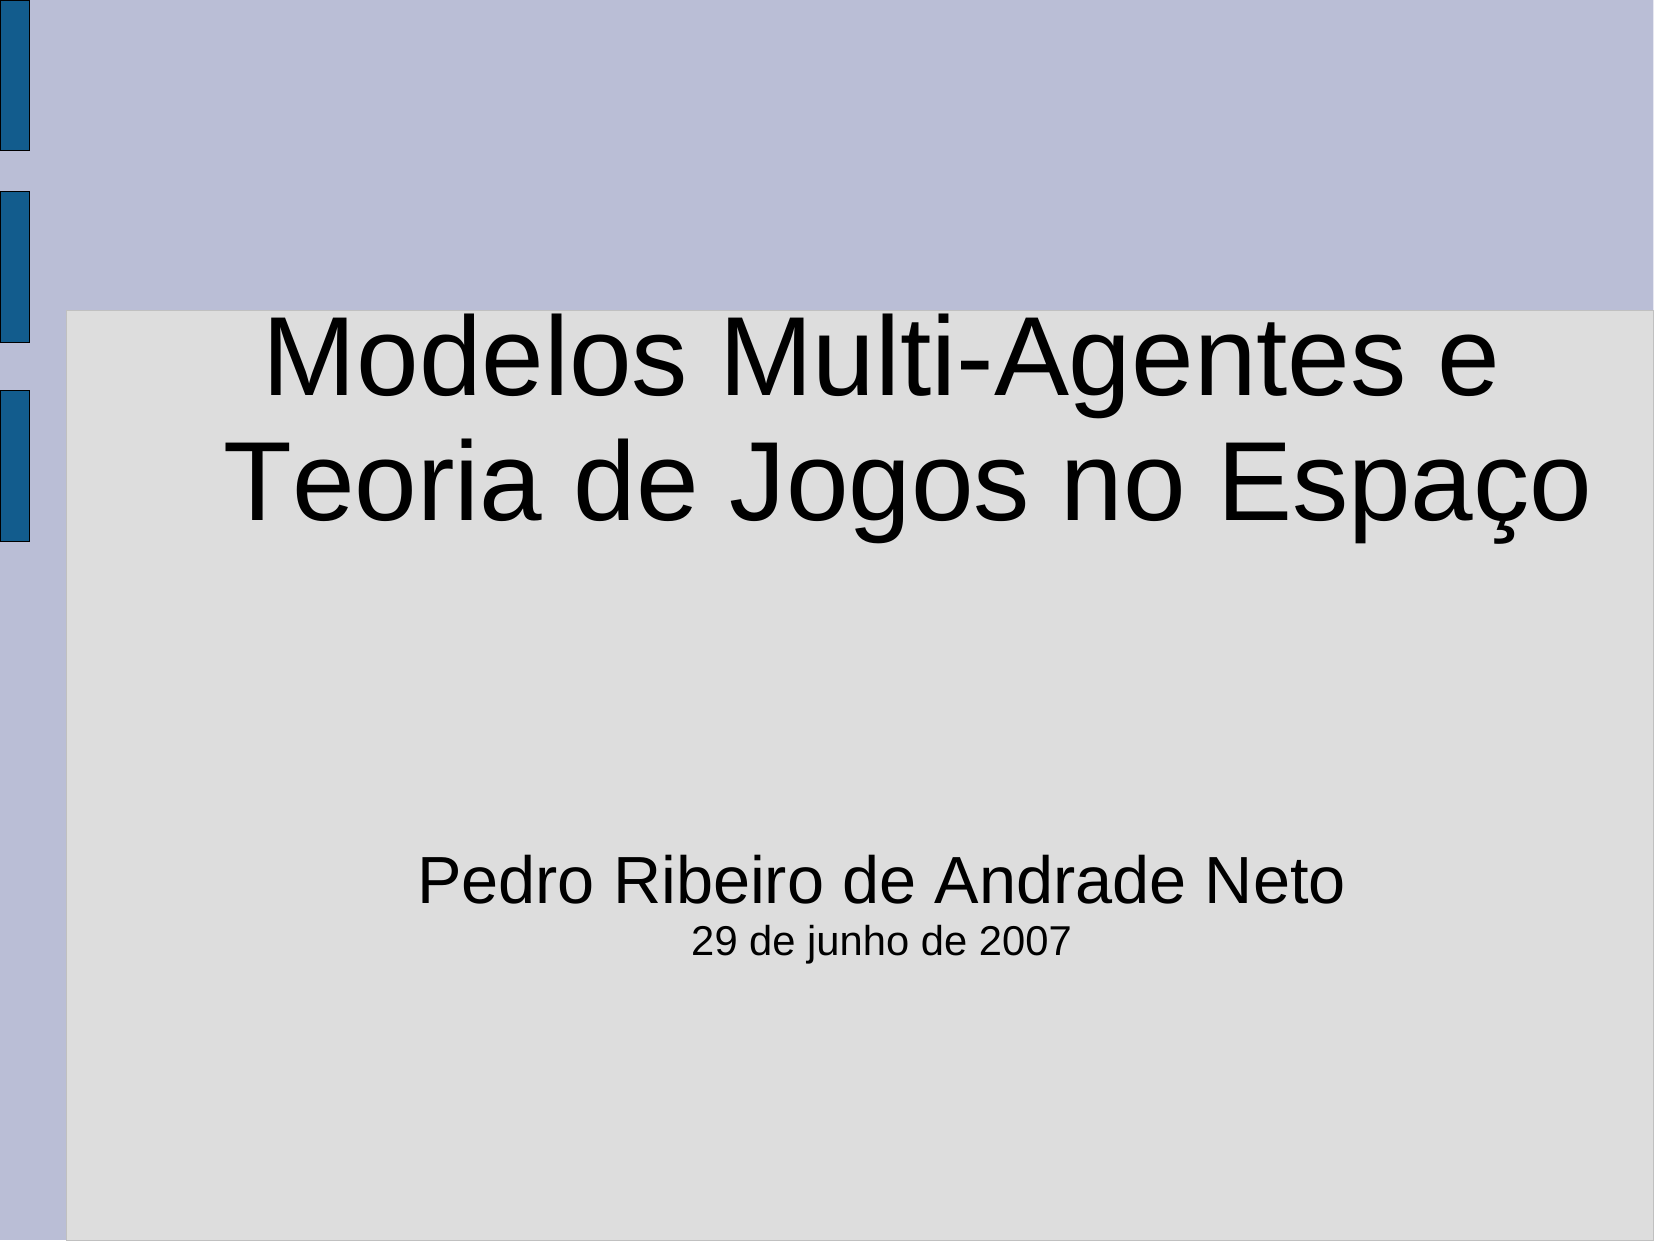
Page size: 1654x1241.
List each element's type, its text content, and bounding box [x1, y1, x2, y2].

list Modelos Multi-Agentes e Teoria de Jogos no Espaço Pedro Ribeiro de Andrade Neto 29 de junho de 2007 [121, 218, 1625, 1211]
